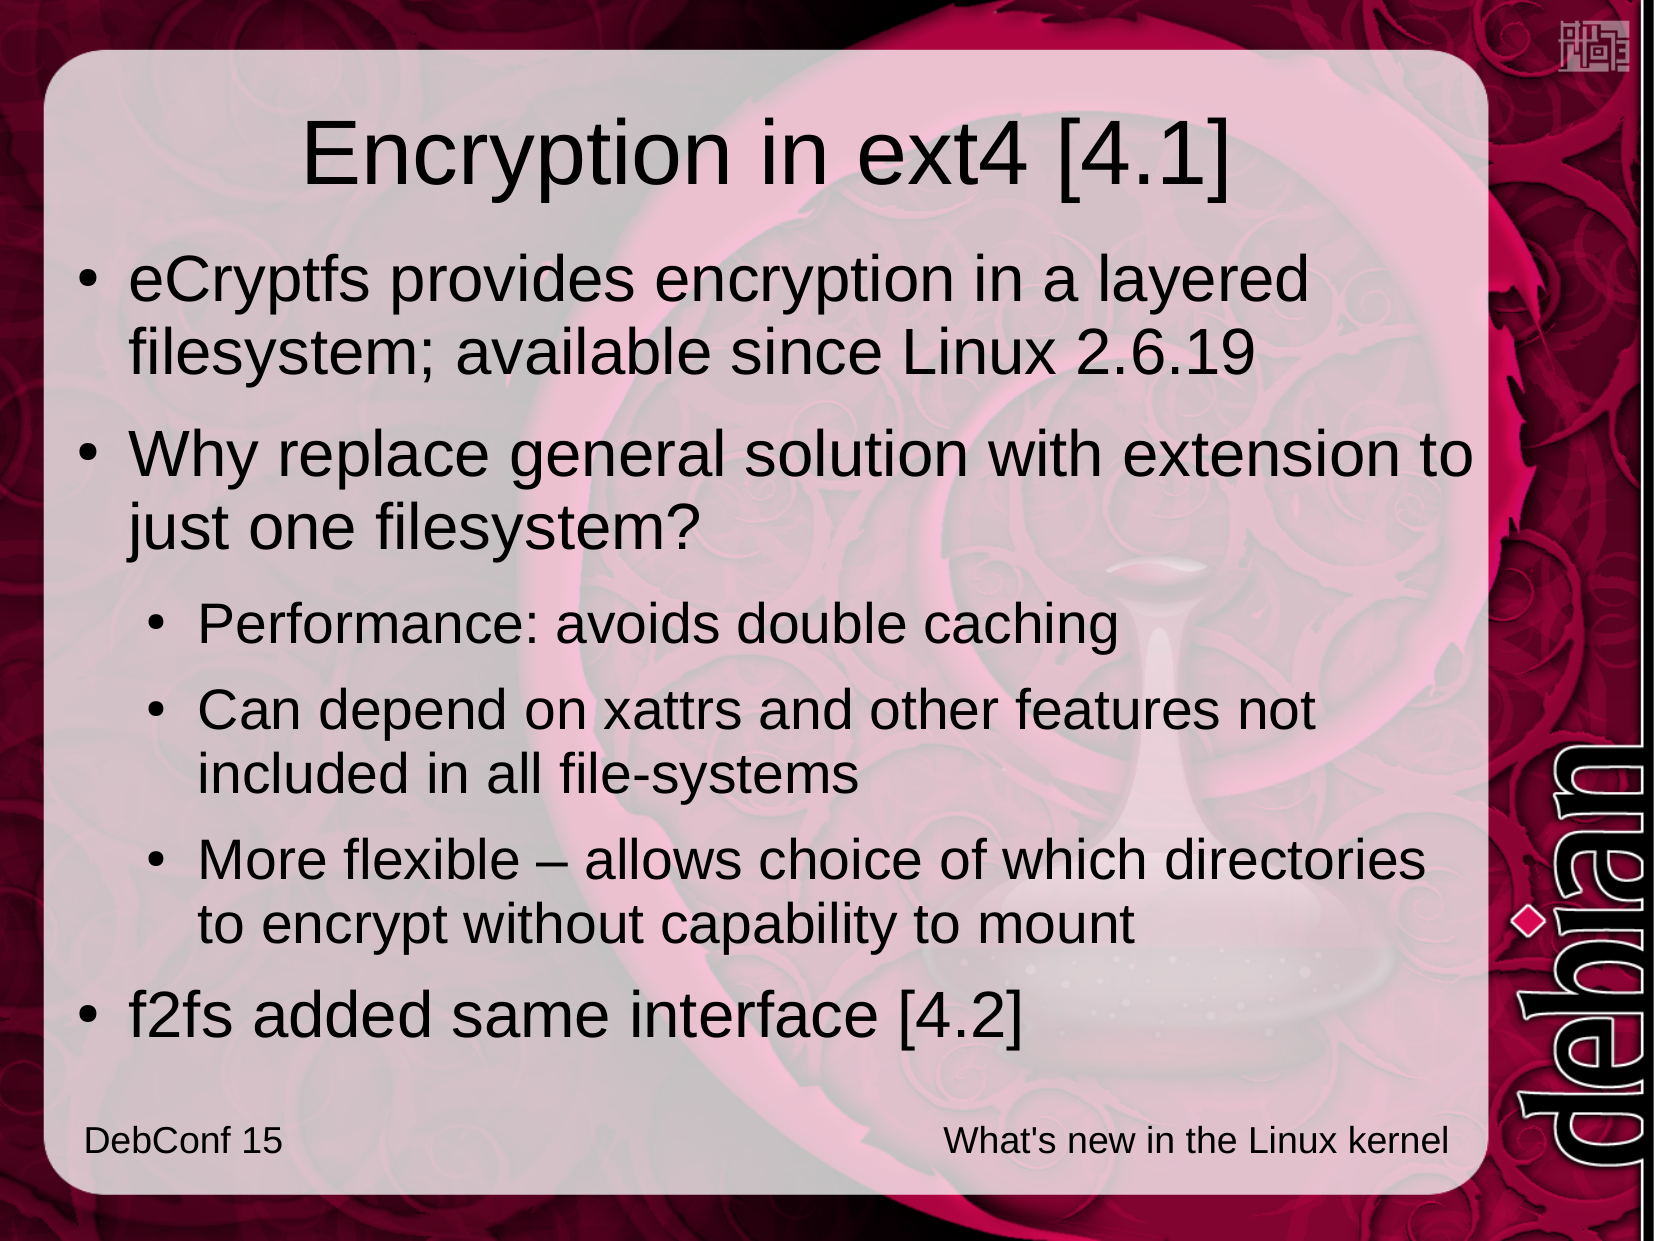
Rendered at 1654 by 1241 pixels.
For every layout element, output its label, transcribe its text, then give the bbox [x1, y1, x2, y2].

text_box DebConf 15 [68, 1112, 746, 1170]
picture [0, 0, 1654, 1241]
list eCryptfs provides encryption in a layered filesystem; available since Linux 2.6.19 Why replace general solution with extension to just one filesystem? Performance: avoids double caching Can depend on xattrs and other features not included in all file-systems More flexible – allows choice of which directories to encrypt without capability to mount f2fs added same interface [4.2] [59, 242, 1477, 1062]
text_box What's new in the Linux kernel [770, 1112, 1465, 1170]
title Encryption in ext4 [4.1] [59, 49, 1477, 242]
